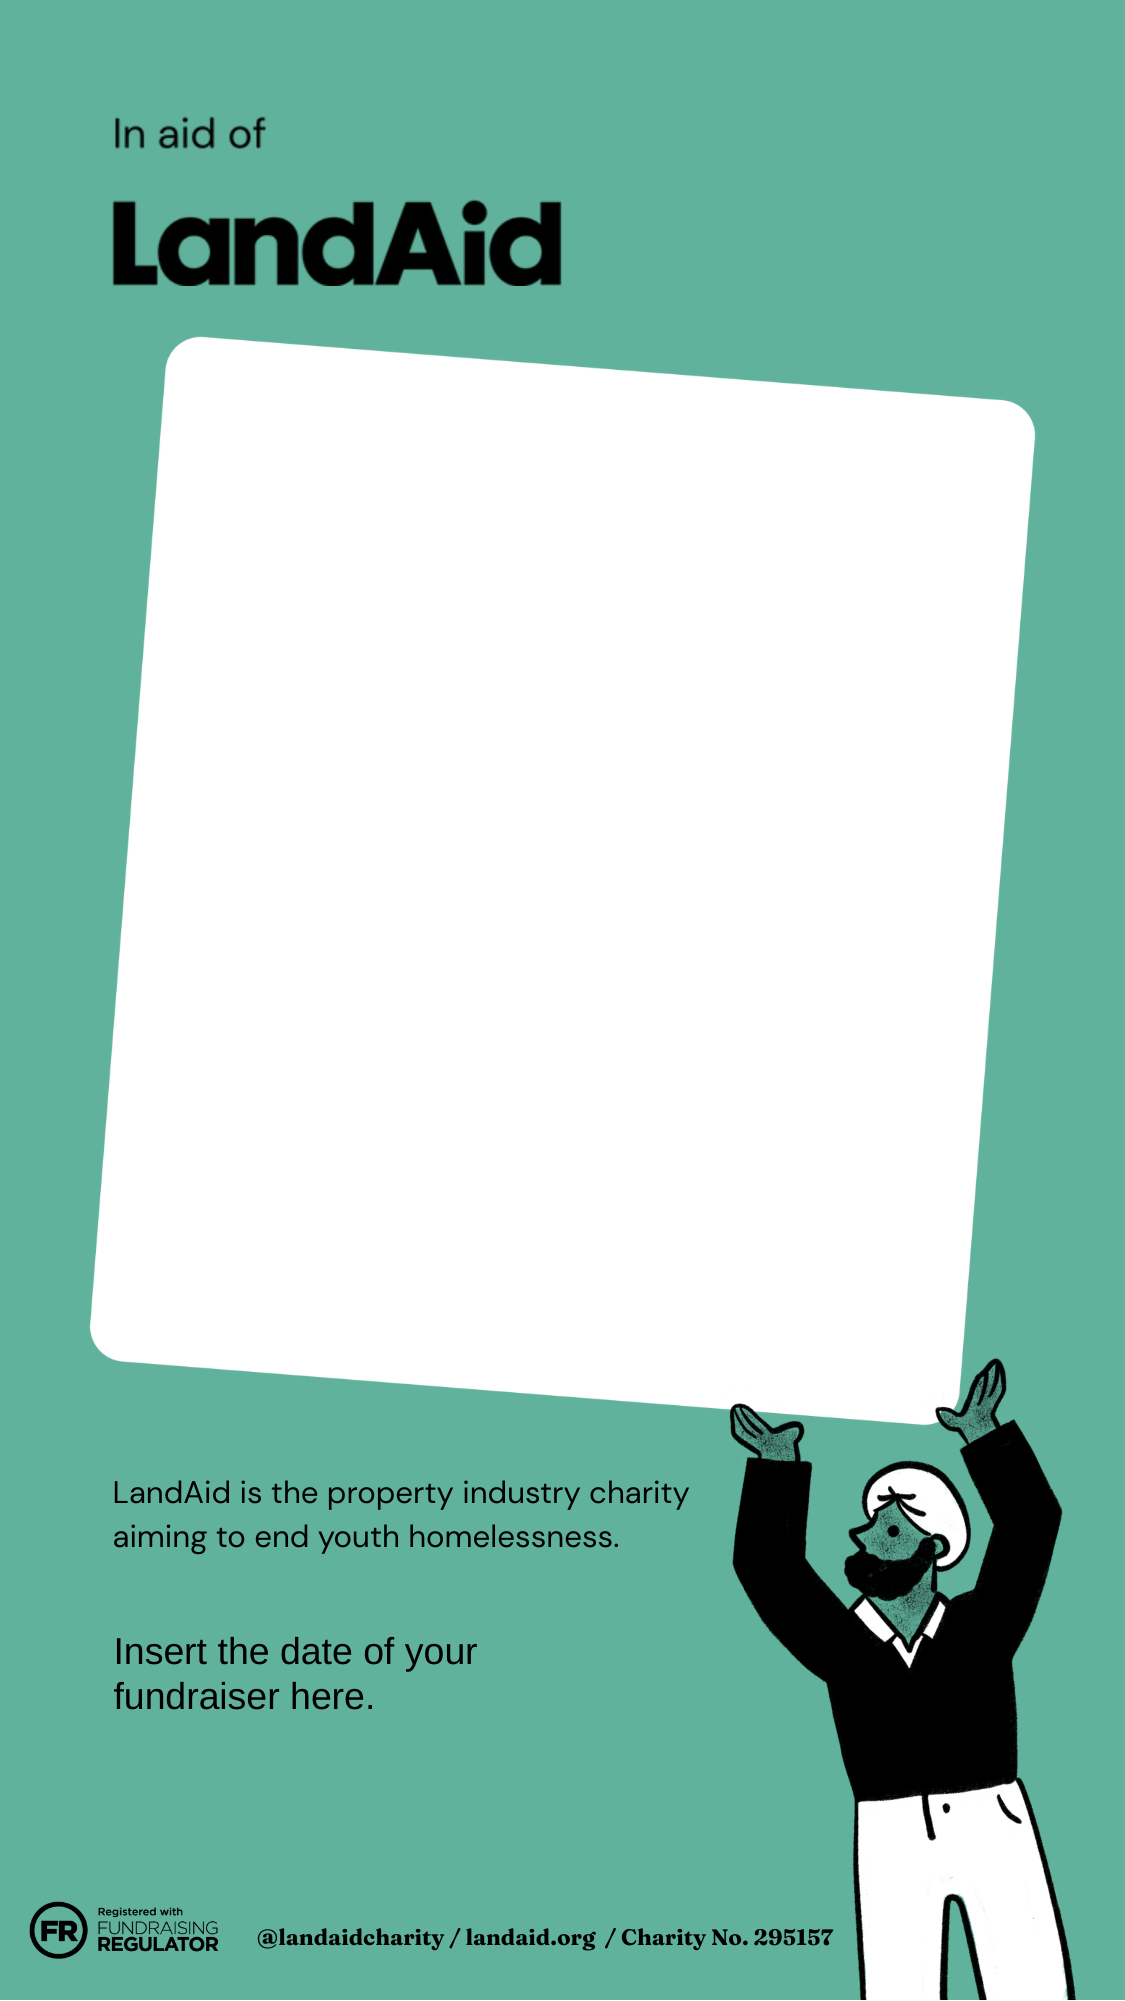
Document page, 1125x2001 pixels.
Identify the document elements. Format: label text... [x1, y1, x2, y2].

picture [0, 0, 1125, 2000]
text_box Insert the date of your fundraiser here. [98, 1619, 563, 1726]
